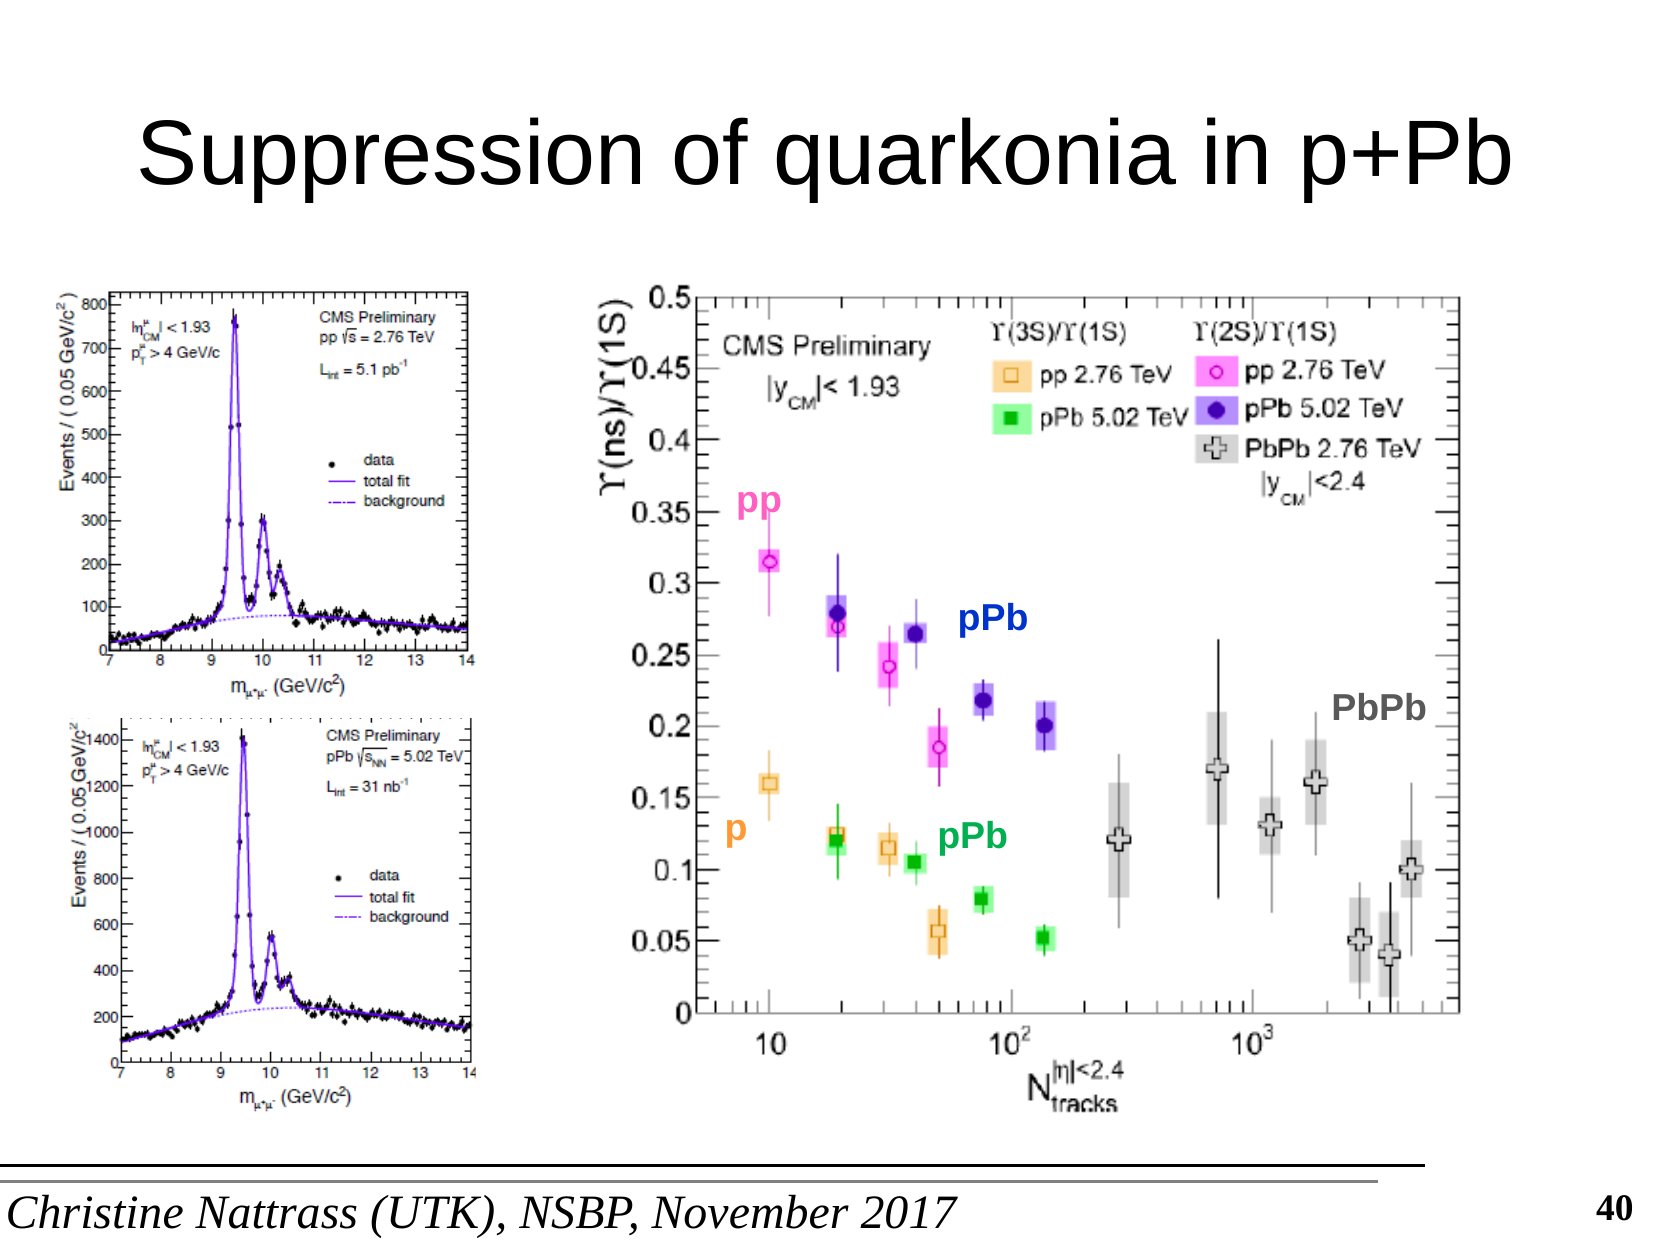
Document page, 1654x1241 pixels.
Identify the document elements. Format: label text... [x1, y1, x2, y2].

title Suppression of quarkonia in p+Pb [82, 49, 1571, 257]
picture [552, 278, 1495, 1120]
text_box p [709, 798, 763, 856]
text_box PbPb [1316, 675, 1443, 736]
picture [38, 286, 481, 1128]
text_box pPb [922, 803, 1024, 864]
text_box pp [721, 467, 798, 528]
text_box pPb [942, 585, 1044, 646]
